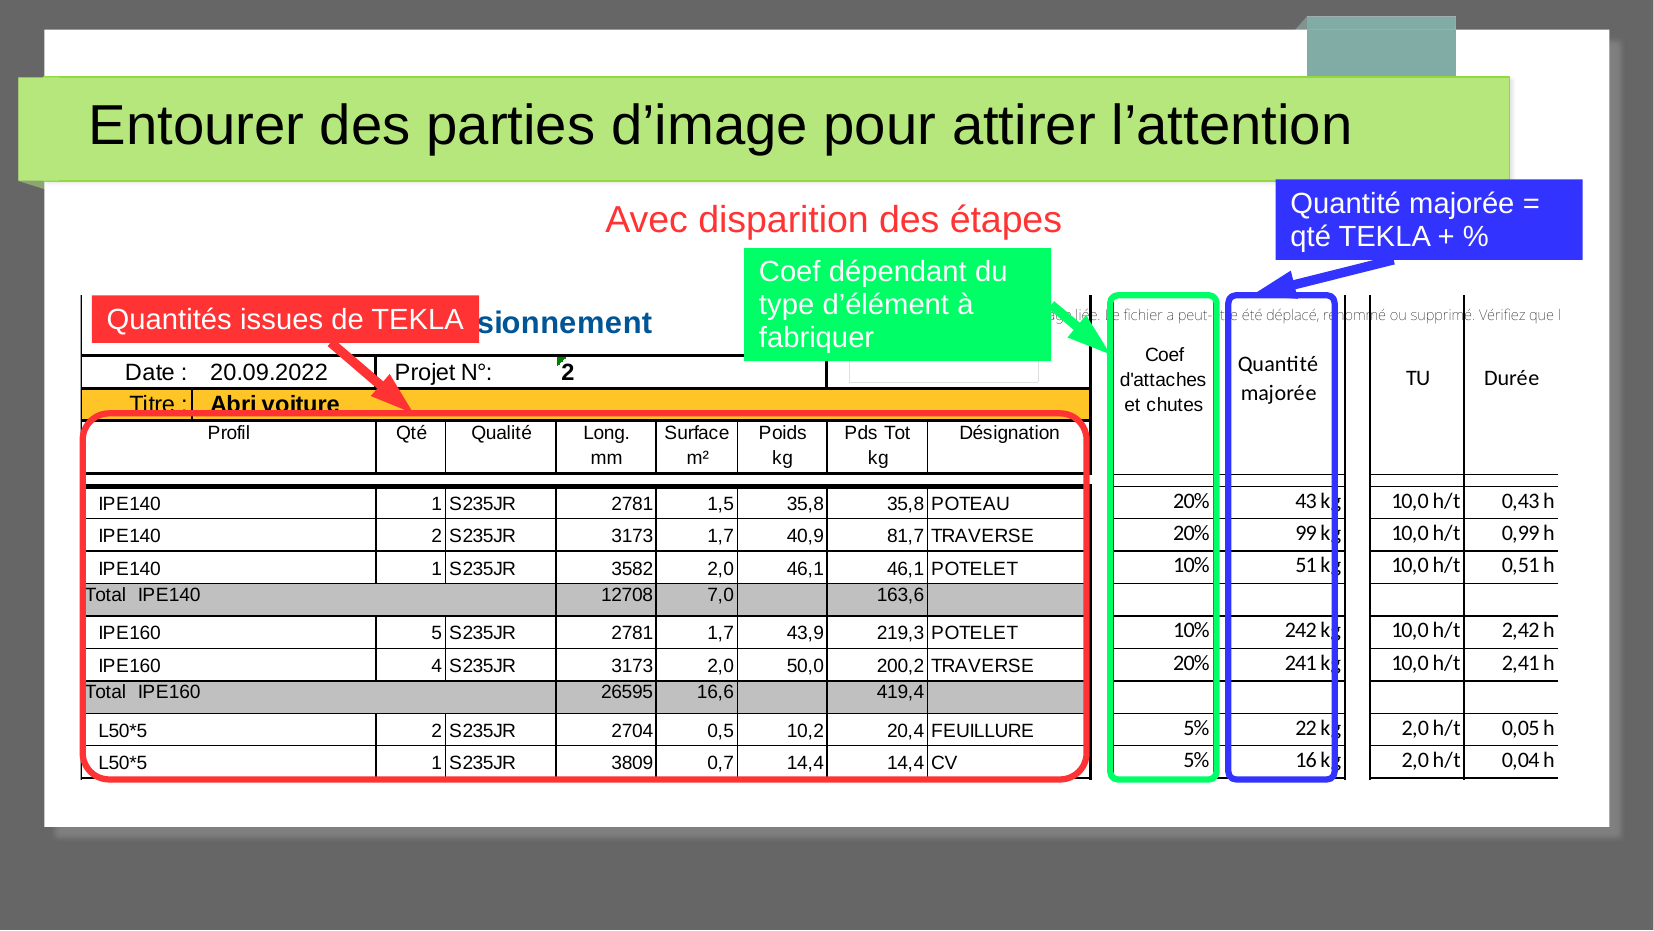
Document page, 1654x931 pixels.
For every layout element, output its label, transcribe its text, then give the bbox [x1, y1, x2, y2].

text_box Avec disparition des étapes [590, 191, 1077, 249]
picture [86, 417, 1083, 776]
picture [1114, 299, 1213, 776]
text_box Quantités issues de TEKLA [91, 295, 480, 343]
picture [1217, 295, 1228, 780]
picture [340, 295, 1110, 780]
picture [1335, 295, 1560, 780]
picture [80, 762, 95, 780]
picture [1232, 299, 1331, 776]
picture [80, 295, 402, 430]
picture [1052, 295, 1109, 347]
text_box Quantité majorée = qté TEKLA + % [1275, 179, 1583, 260]
text_box Coef dépendant du type d’élément à fabriquer [744, 248, 1052, 362]
title Entourer des parties d’image pour attirer l’attention [88, 73, 1506, 178]
